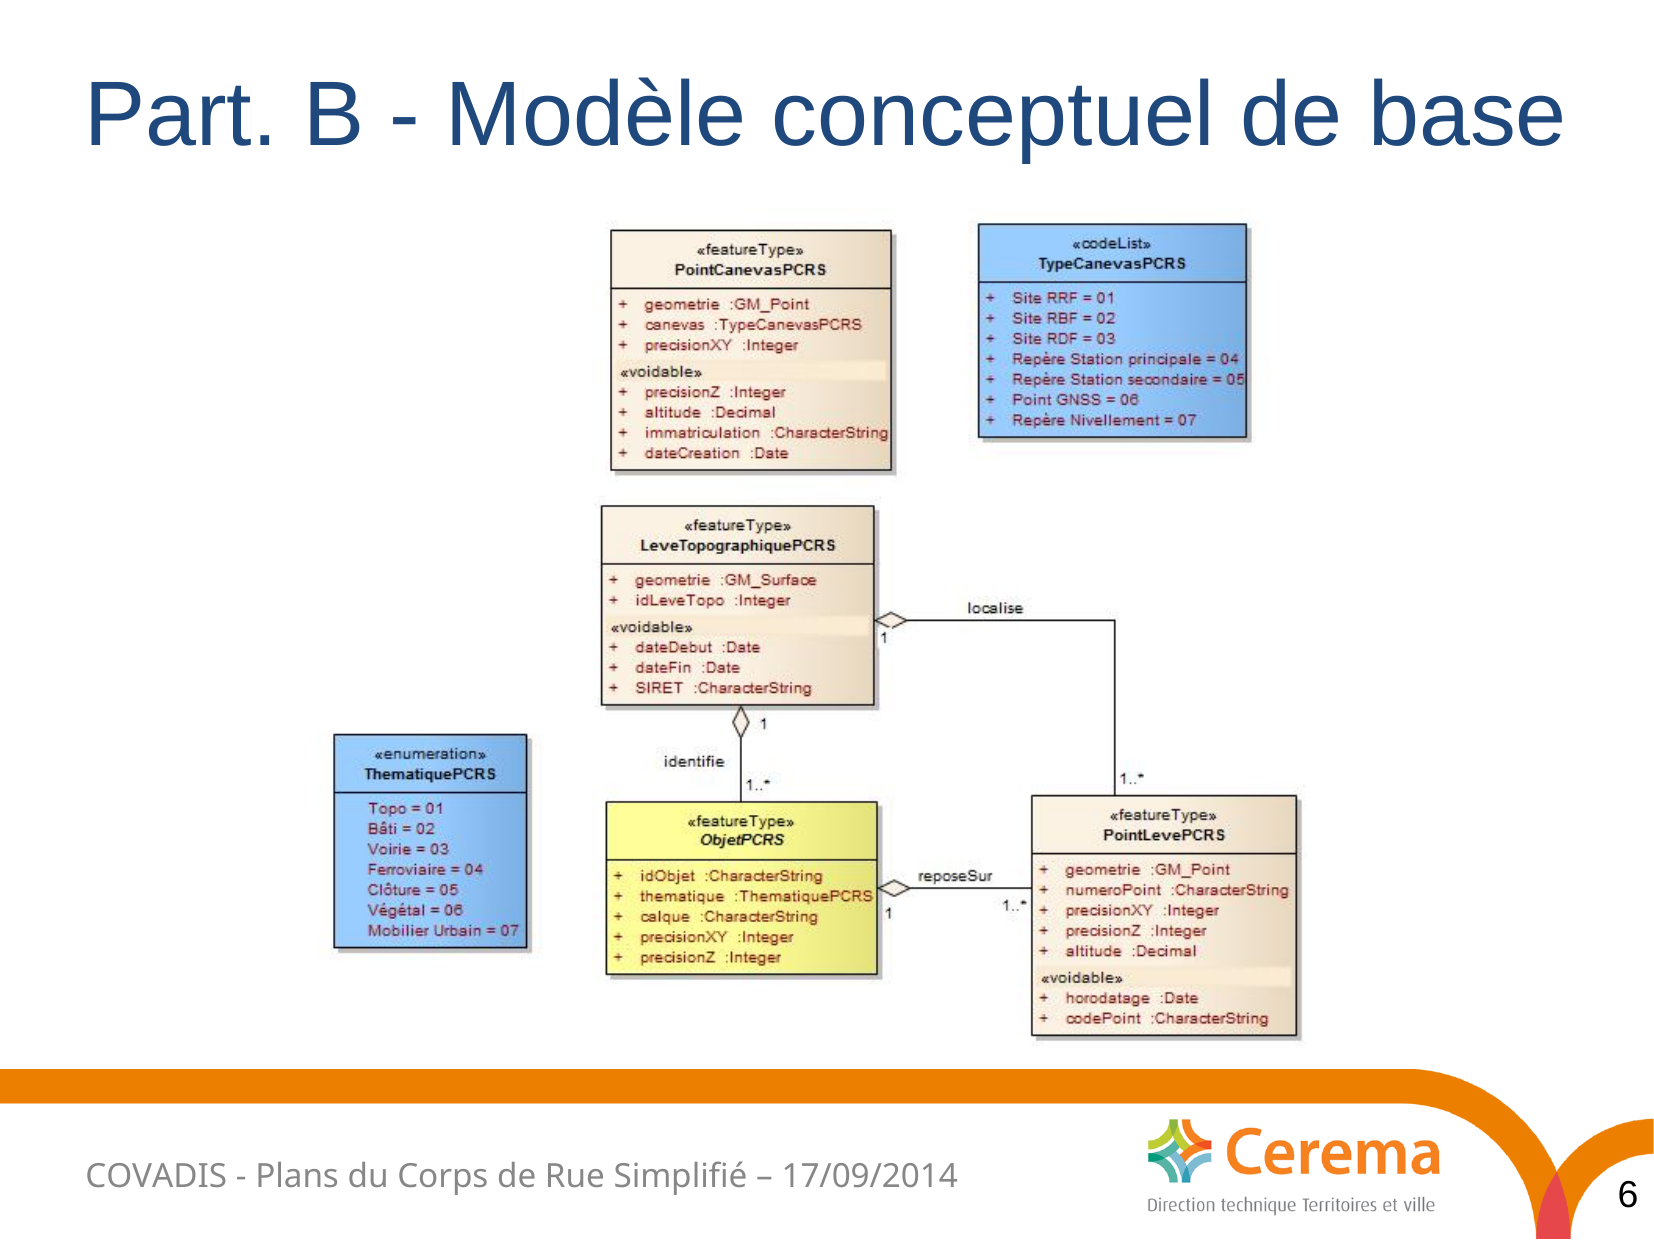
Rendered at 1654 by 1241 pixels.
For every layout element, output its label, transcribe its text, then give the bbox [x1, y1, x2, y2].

picture [318, 208, 1313, 1052]
title Part. B - Modèle conceptuel de base [82, 5, 1571, 213]
picture [0, 1069, 1654, 1239]
